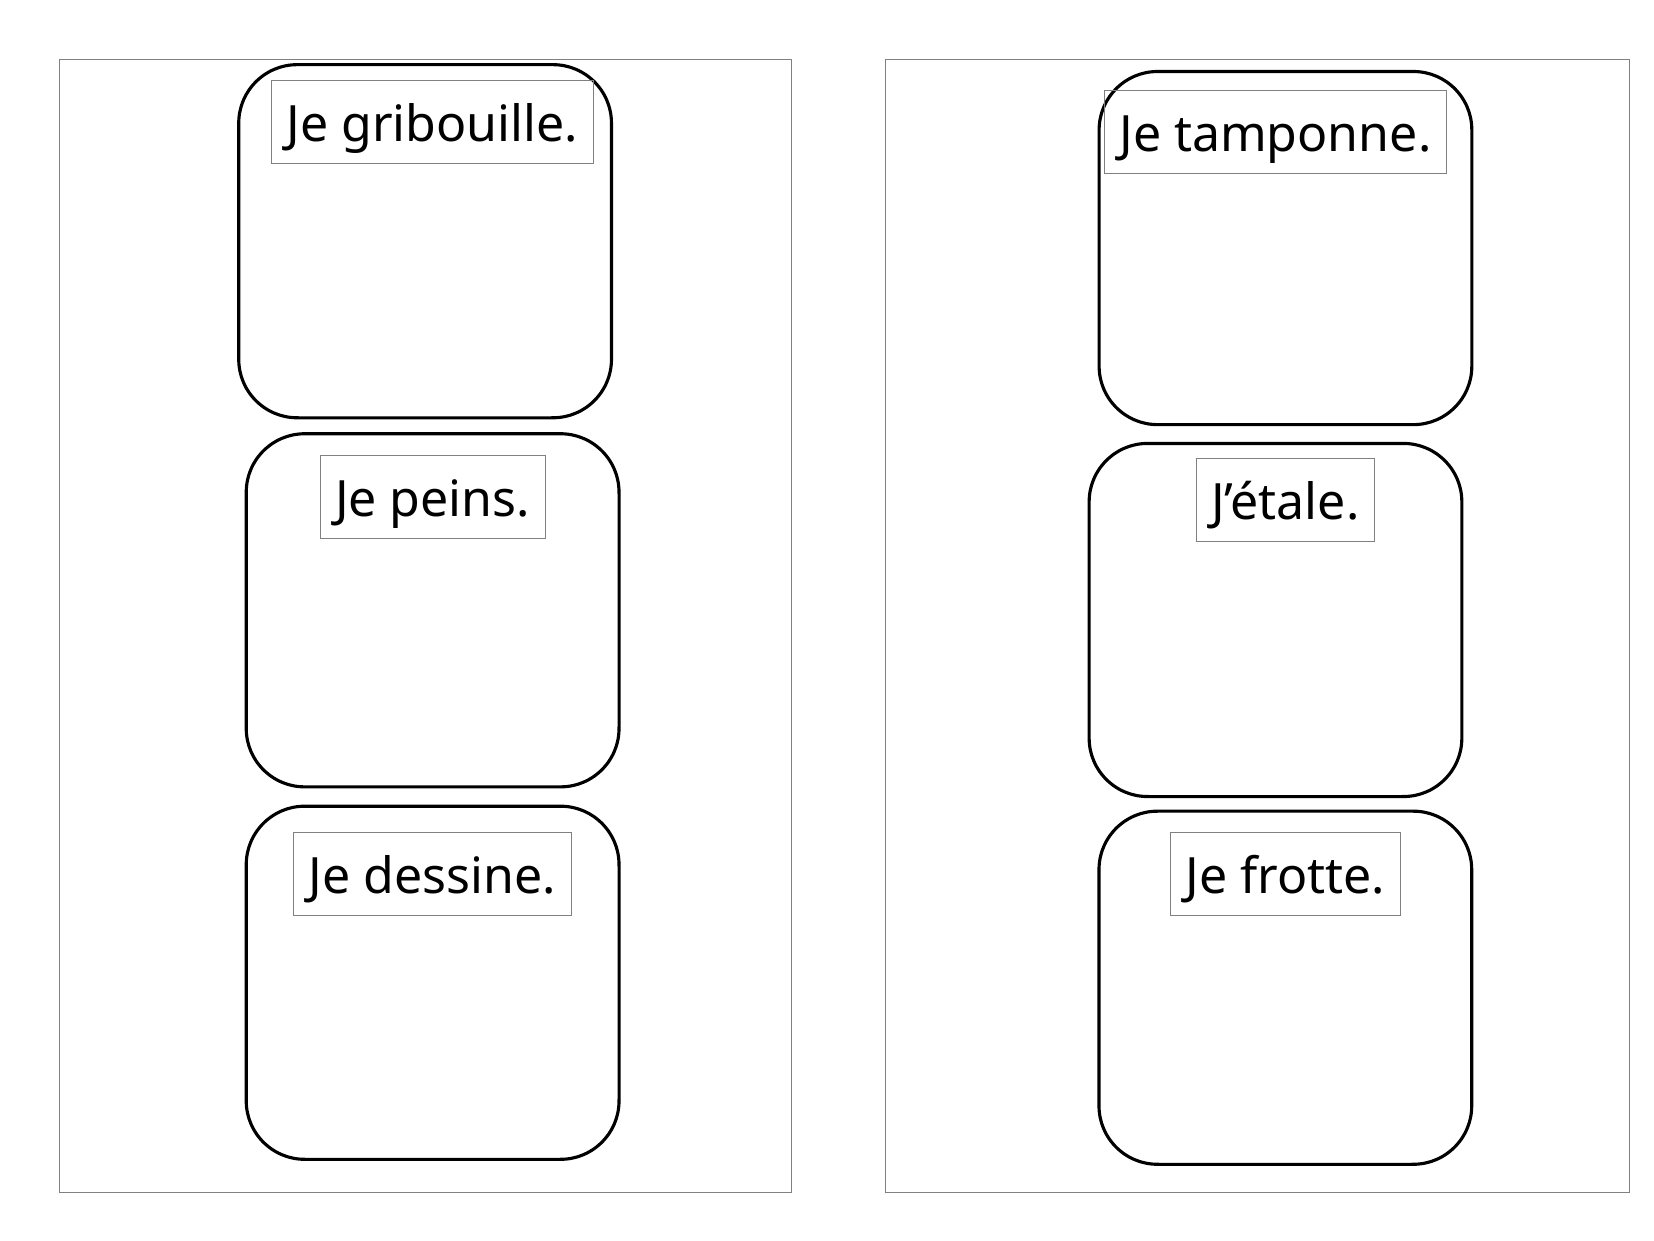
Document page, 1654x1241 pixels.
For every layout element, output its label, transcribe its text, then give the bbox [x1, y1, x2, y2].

text_box [1099, 811, 1472, 1165]
text_box J’étale. [1215, 458, 1356, 539]
text_box Je frotte. [1199, 832, 1372, 913]
text_box [272, 81, 593, 163]
text_box [1105, 91, 1446, 173]
text_box Je dessine. [332, 832, 533, 913]
text_box [1099, 71, 1472, 425]
text_box [307, 128, 317, 138]
text_box [1396, 127, 1410, 135]
text_box Je tamponne. [1158, 90, 1393, 171]
text_box Je peins. [349, 455, 516, 536]
text_box [548, 117, 557, 125]
text_box [1089, 443, 1462, 797]
text_box [238, 64, 612, 418]
text_box [307, 117, 317, 125]
text_box Je gribouille. [317, 80, 548, 161]
text_box [246, 433, 620, 787]
text_box [246, 806, 620, 1160]
text_box [1140, 127, 1154, 135]
